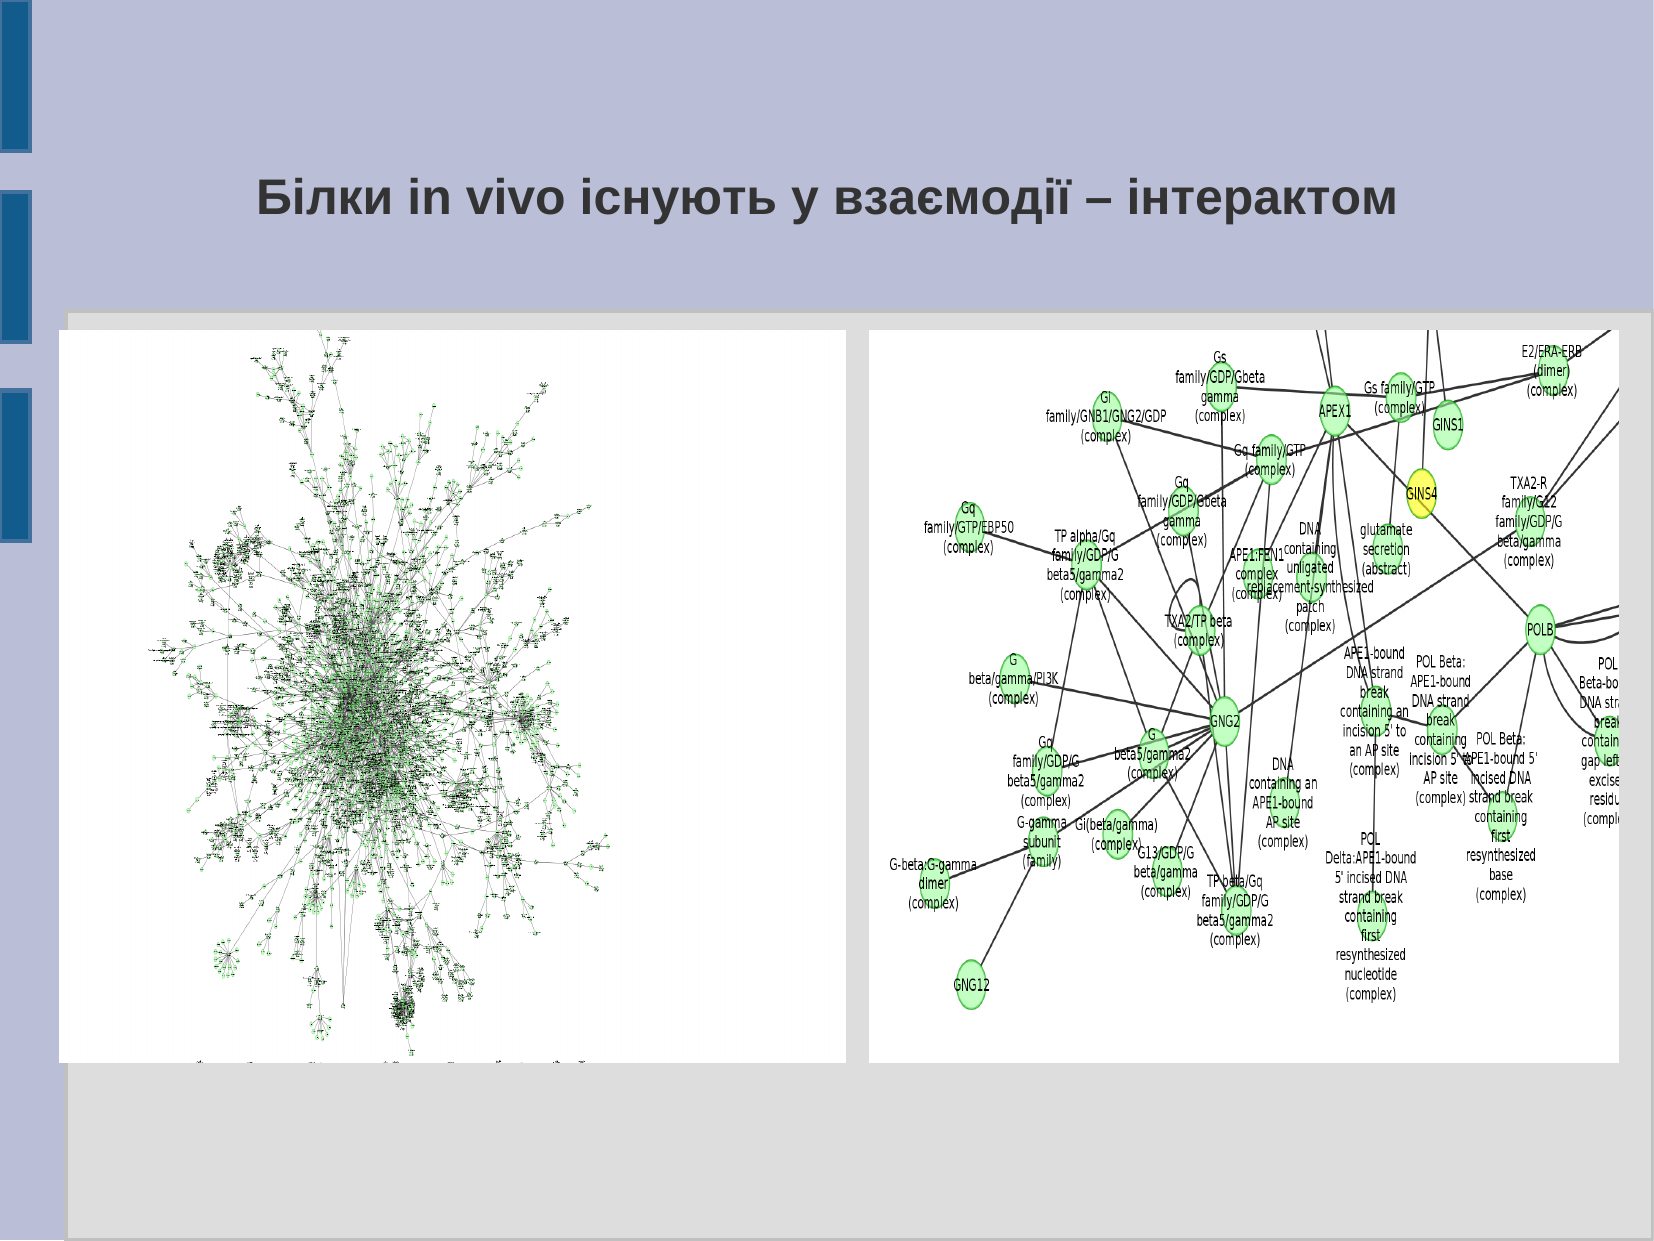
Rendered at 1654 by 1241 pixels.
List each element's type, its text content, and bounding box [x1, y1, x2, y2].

picture [59, 330, 846, 1063]
picture [869, 330, 1619, 1063]
title Білки in vivo існують у взаємодії – інтерактом [121, 91, 1534, 299]
